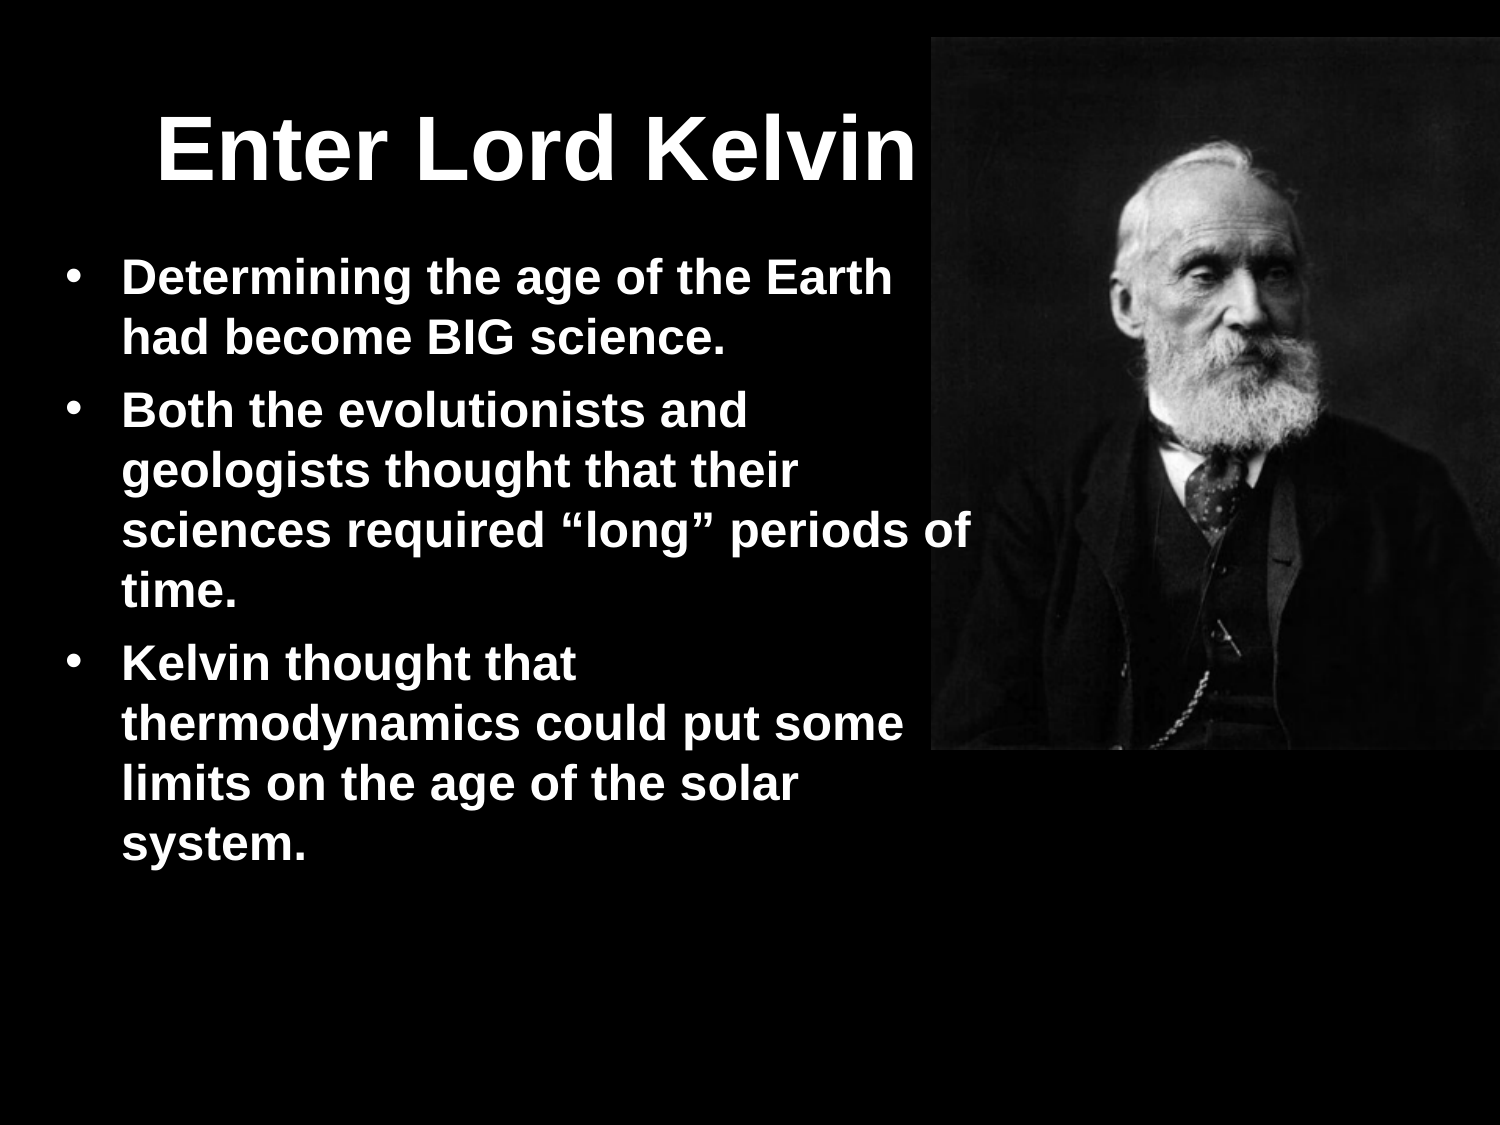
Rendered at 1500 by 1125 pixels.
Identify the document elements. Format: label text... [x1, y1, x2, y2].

title Enter Lord Kelvin [50, 49, 1026, 238]
picture [931, 37, 1500, 751]
list Determining the age of the Earth had become BIG science. Both the evolutionists and geologists thought that their sciences required “long” periods of time. Kelvin thought that thermodynamics could put some limits on the age of the solar system. [49, 237, 988, 1000]
